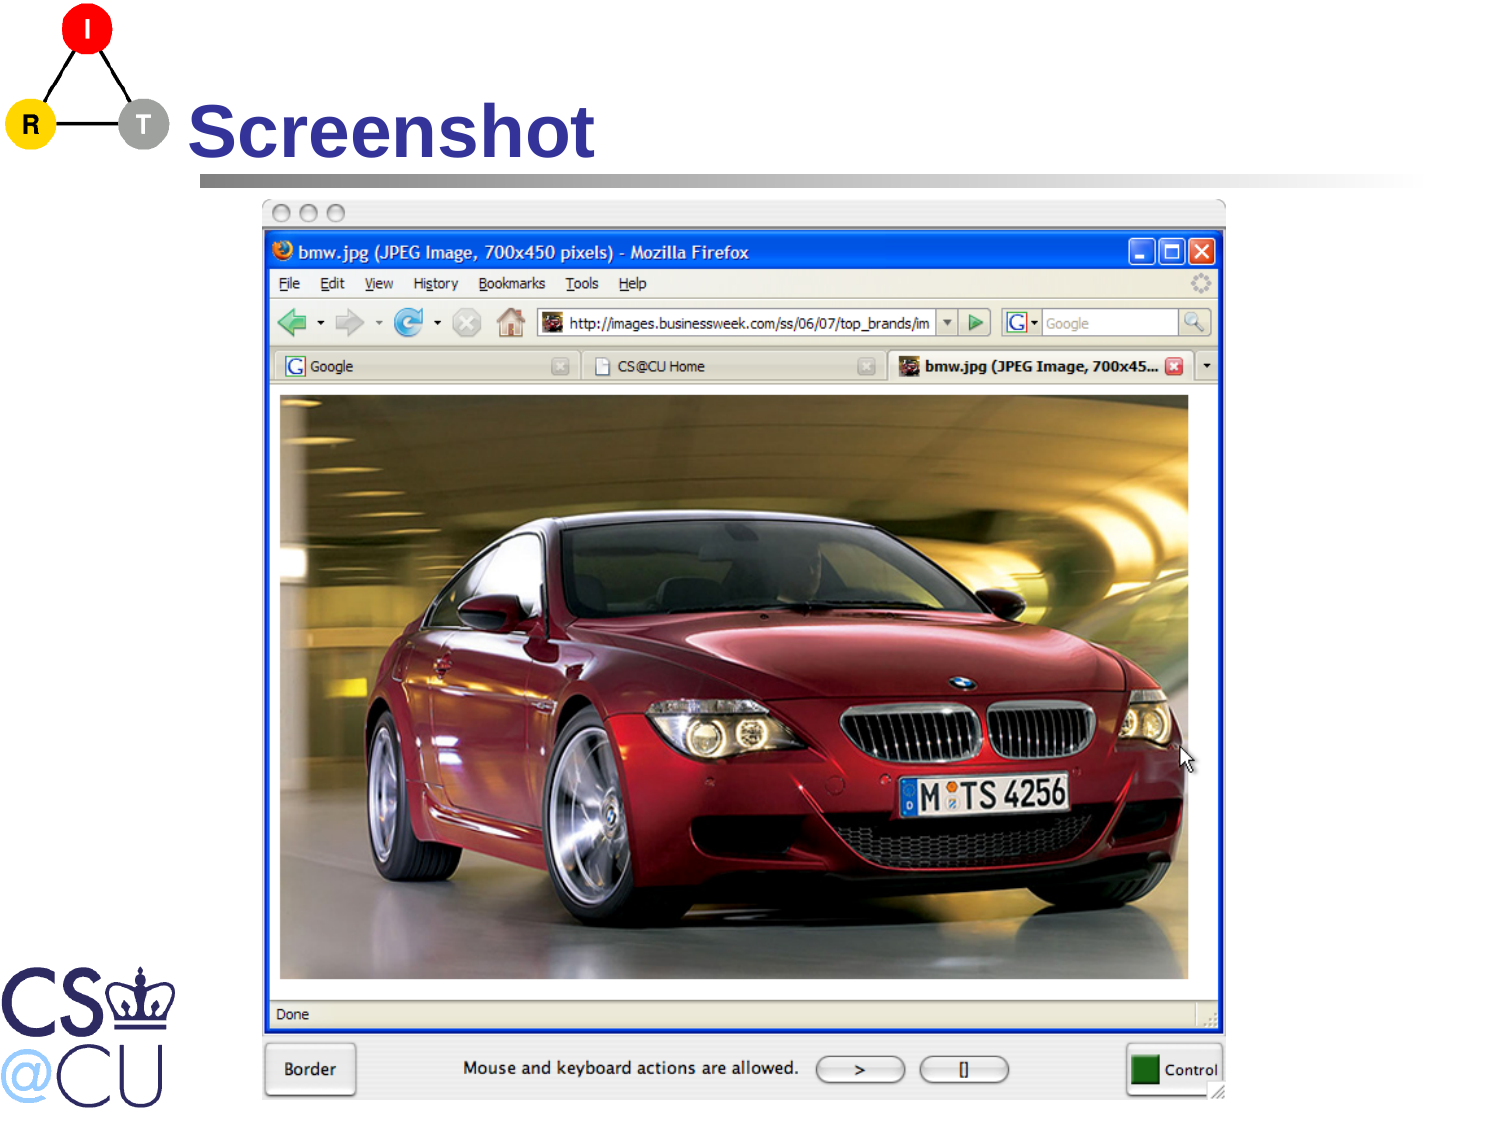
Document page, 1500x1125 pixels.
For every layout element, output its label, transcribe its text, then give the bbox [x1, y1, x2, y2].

title Screenshot [187, 44, 1463, 218]
picture [0, 0, 173, 154]
picture [0, 949, 175, 1125]
picture [262, 199, 1226, 1100]
